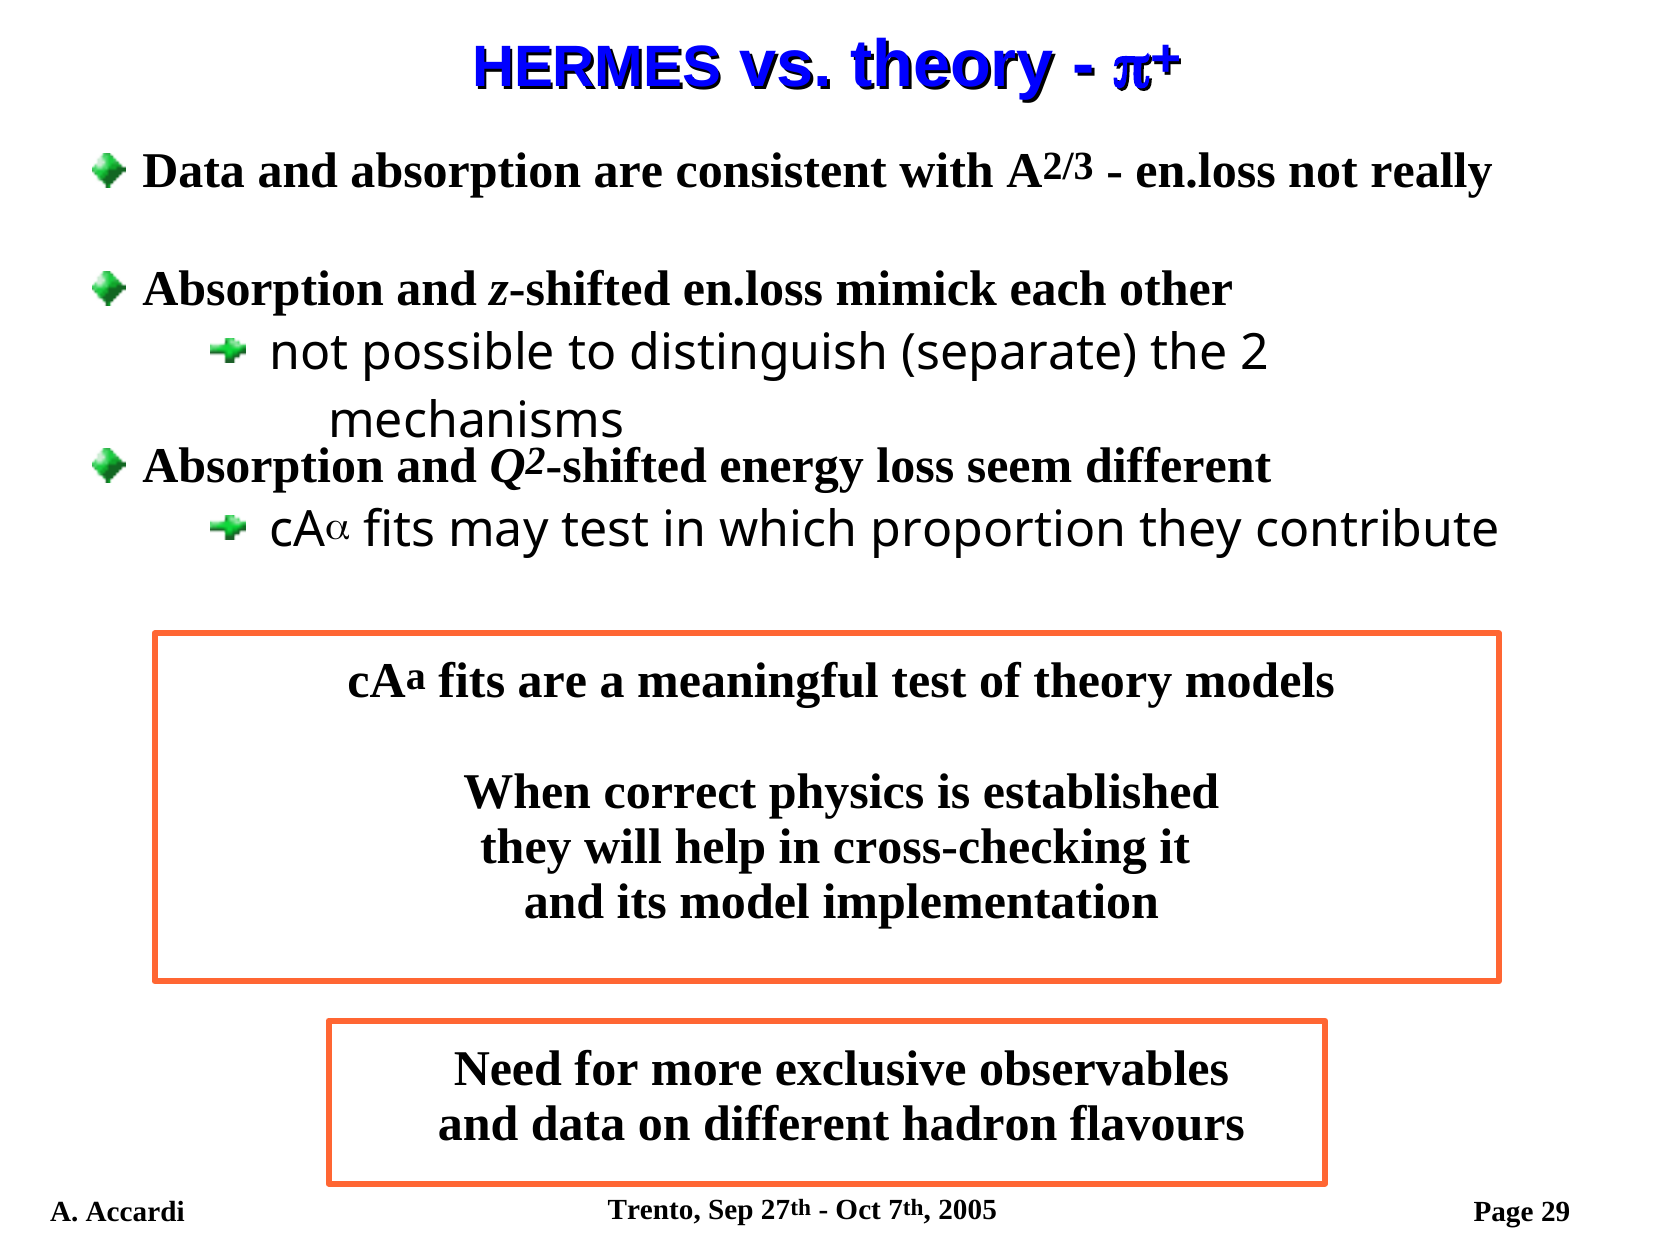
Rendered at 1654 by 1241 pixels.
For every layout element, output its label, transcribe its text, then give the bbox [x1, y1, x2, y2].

text_box cAa fits are a meaningful test of theory models When correct physics is established they will help in cross-checking it and its model implementation [154, 633, 1499, 982]
text_box Data and absorption are consistent with A2/3 - en.loss not really [92, 142, 1613, 271]
text_box A. Accardi [32, 1187, 203, 1241]
text_box Page 33 [1525, 1195, 1623, 1234]
text_box Absorption and Q2-shifted energy loss seem different cAa fits may test in which proportion they contribute [92, 438, 1528, 633]
text_box Need for more exclusive observables and data on different hadron flavours [328, 1020, 1326, 1184]
text_box Trento, Sep 27th - Oct 7th, 2005 [602, 1193, 1003, 1233]
text_box HERMES vs. theory - p+ [29, 23, 1625, 112]
text_box Absorption and z-shifted en.loss mimick each other not possible to distinguish (separate) the 2 mechanisms [92, 271, 1528, 438]
